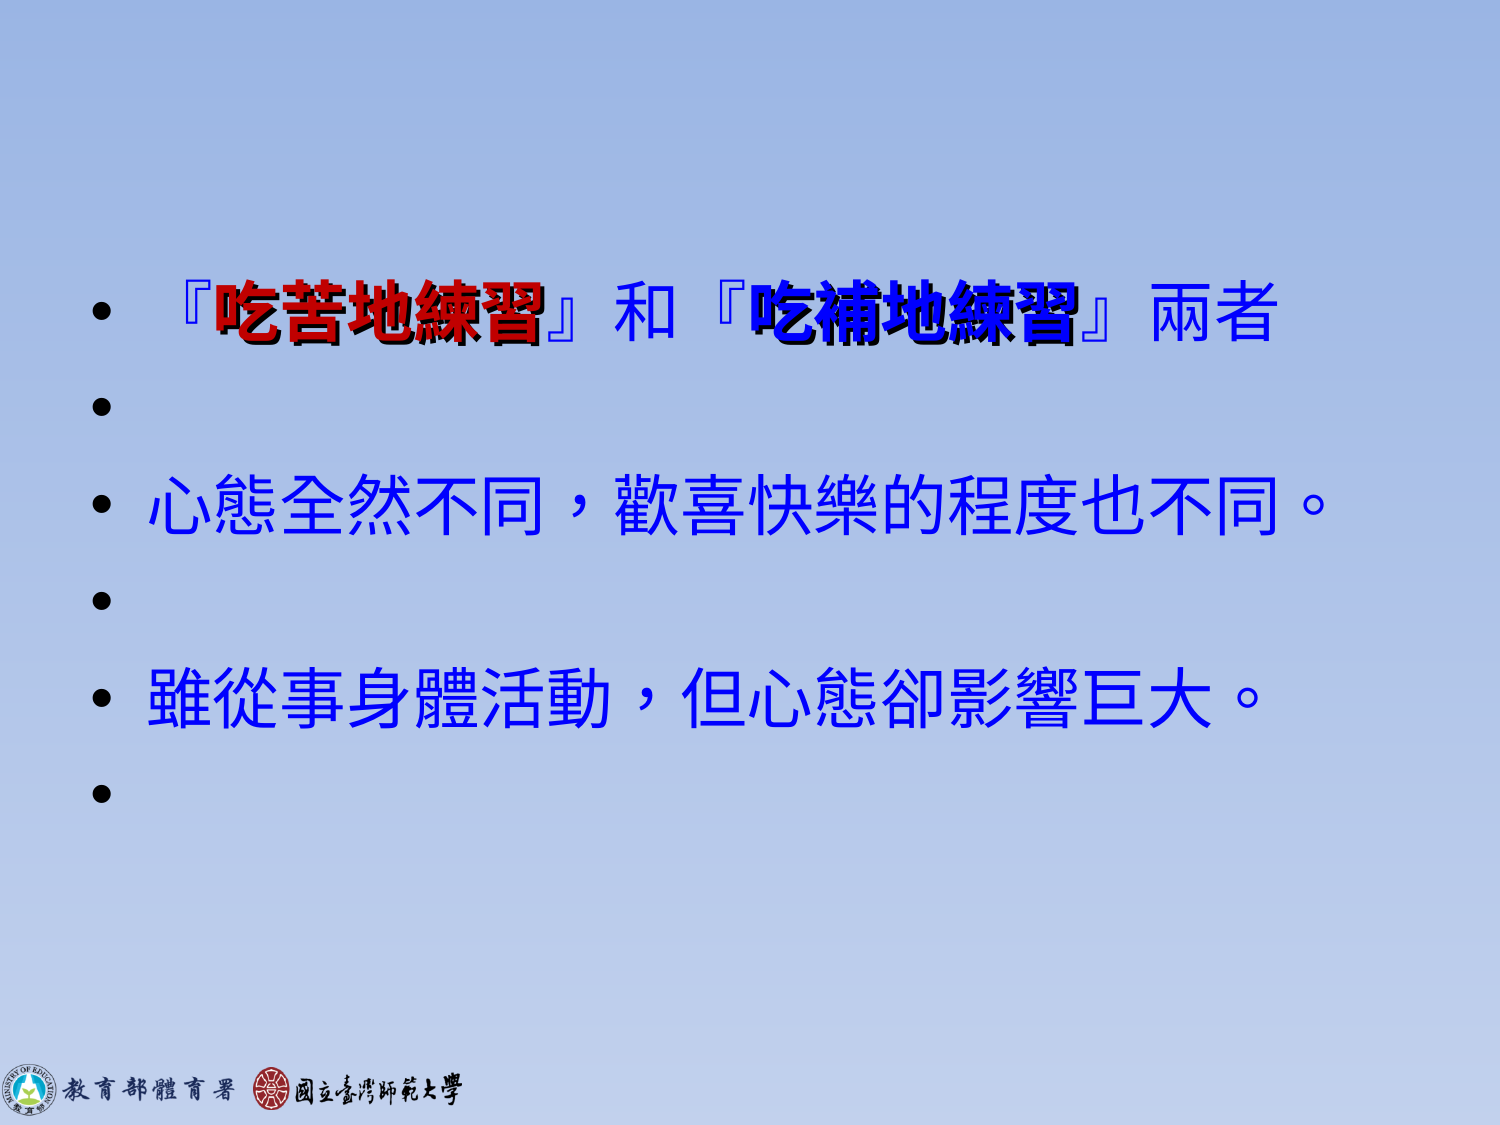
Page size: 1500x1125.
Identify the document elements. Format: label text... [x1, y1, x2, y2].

list 『吃苦地練習』和『吃補地練習』兩者 心態全然不同，歡喜快樂的程度也不同。 雖從事身體活動，但心態卻影響巨大。 [75, 262, 1426, 1005]
